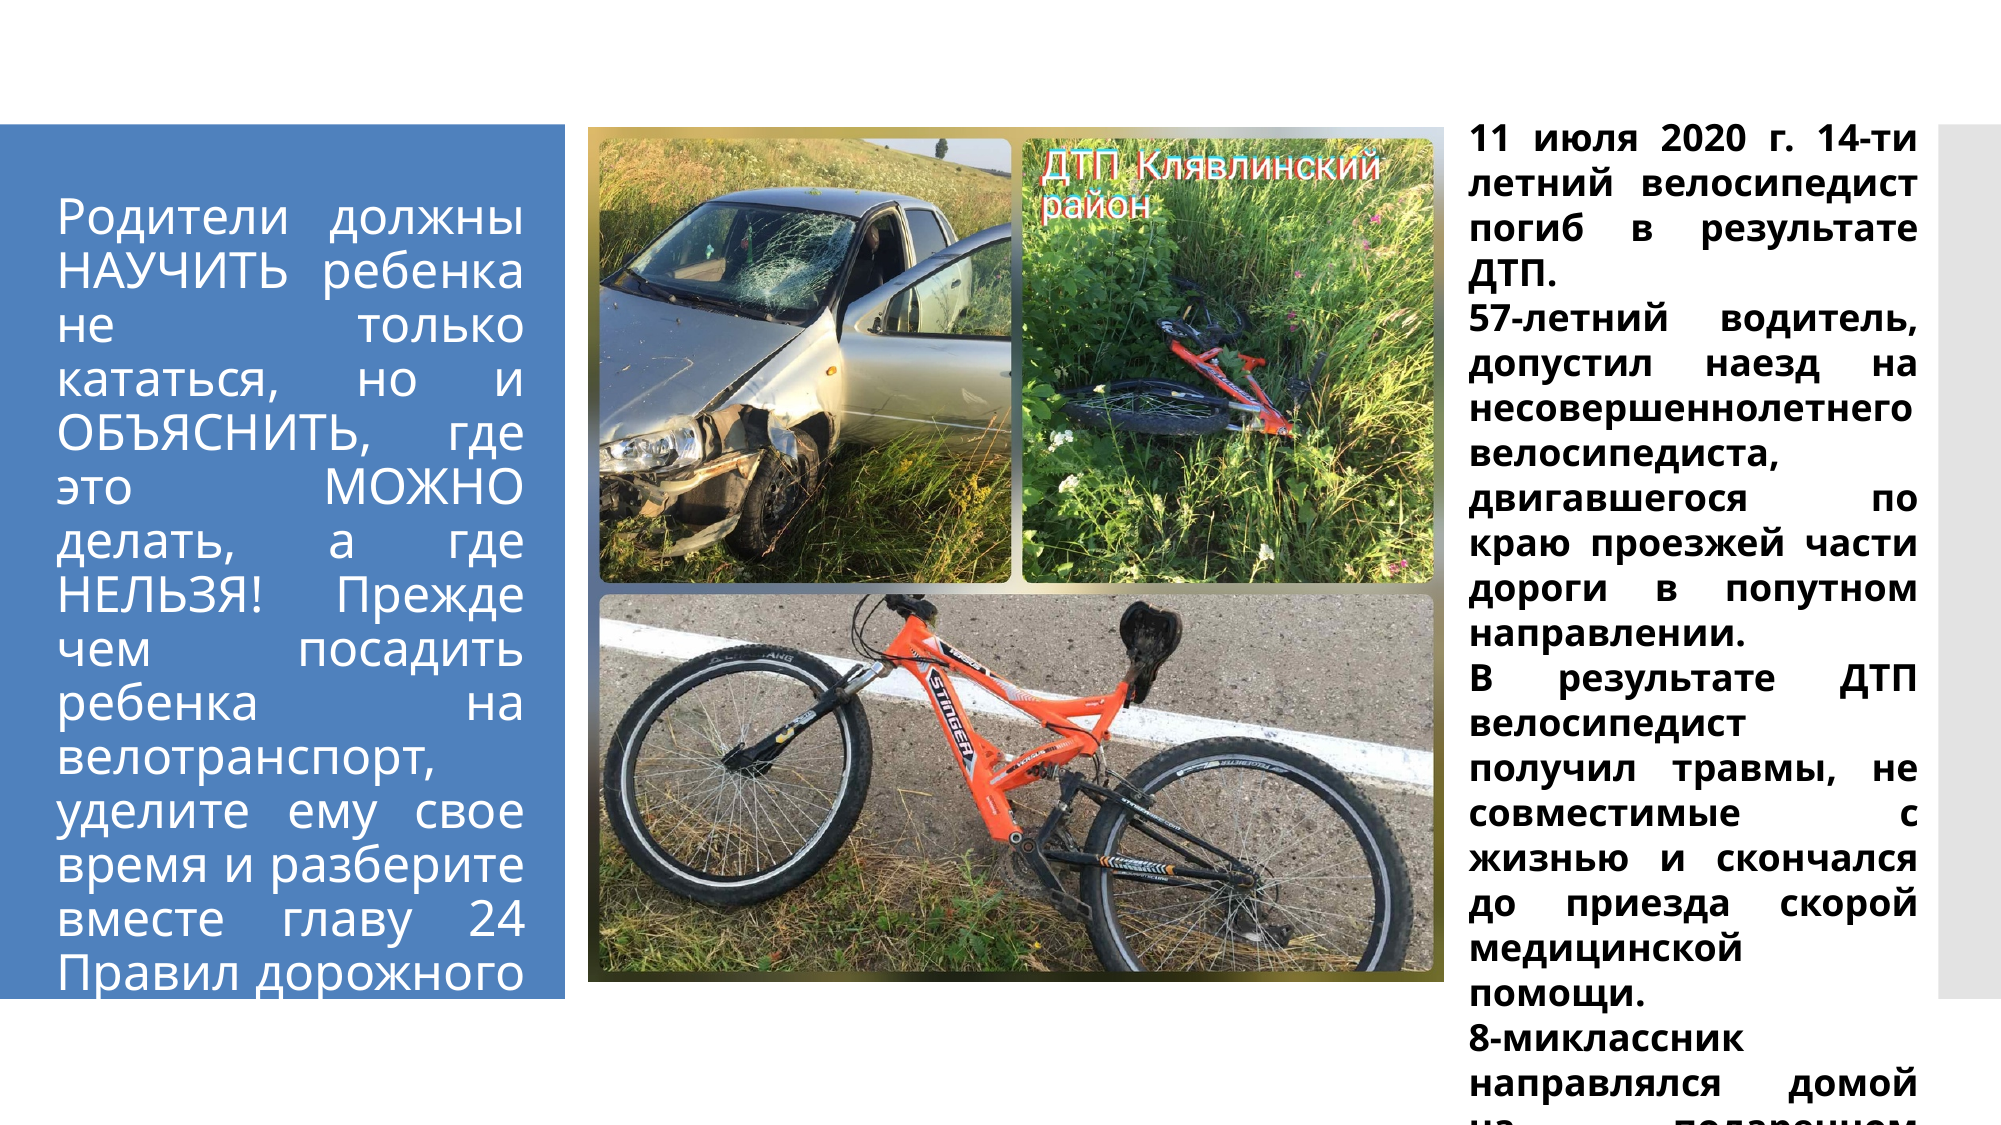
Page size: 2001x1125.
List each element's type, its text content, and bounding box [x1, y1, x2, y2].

title Родители должны НАУЧИТЬ ребенка не только кататься, но и ОБЪЯСНИТЬ, где это МОЖНО делать, а где НЕЛЬЗЯ! Прежде чем посадить ребенка на велотранспорт, уделите ему свое время и разберите вместе главу 24 Правил дорожного движения. [41, 184, 541, 940]
picture [588, 127, 1444, 982]
text_box 11 июля 2020 г. 14-ти летний велосипедист погиб в результате ДТП. 57-летний водитель, допустил наезд на несовершеннолетнего велосипедиста, двигавшегося по краю проезжей части дороги в попутном направлении. В результате ДТП велосипедист получил травмы, не совместимые с жизнью и скончался до приезда скорой медицинской помощи. 8-миклассник направлялся домой на подаренном родителями велосипеде. [1453, 106, 1934, 1125]
